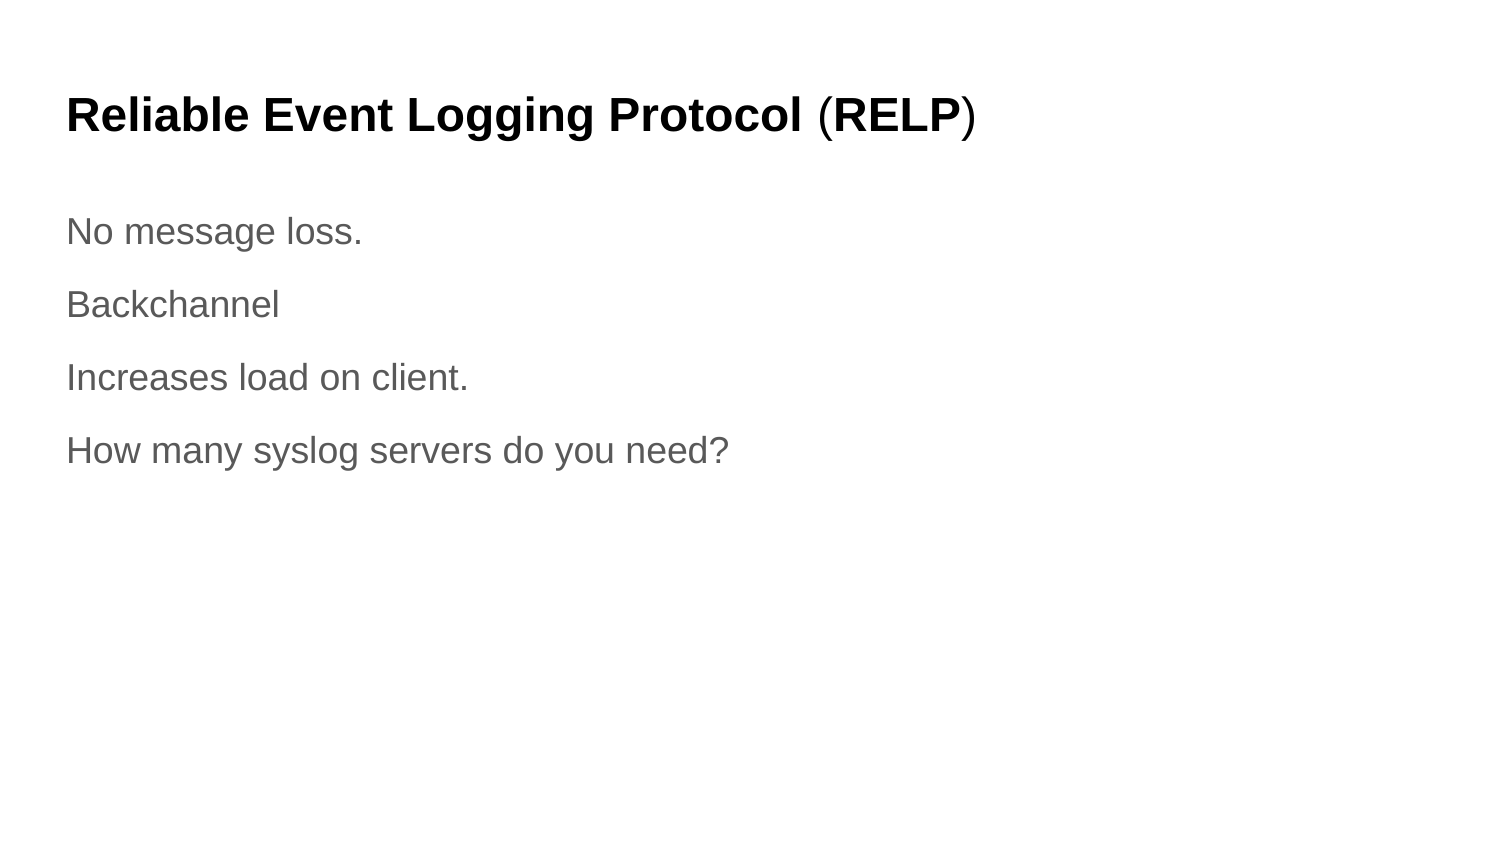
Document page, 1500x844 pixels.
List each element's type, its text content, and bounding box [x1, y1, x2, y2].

title Reliable Event Logging Protocol (RELP) [51, 72, 1449, 167]
list No message loss. Backchannel Increases load on client. How many syslog servers do you need? [51, 189, 1449, 750]
